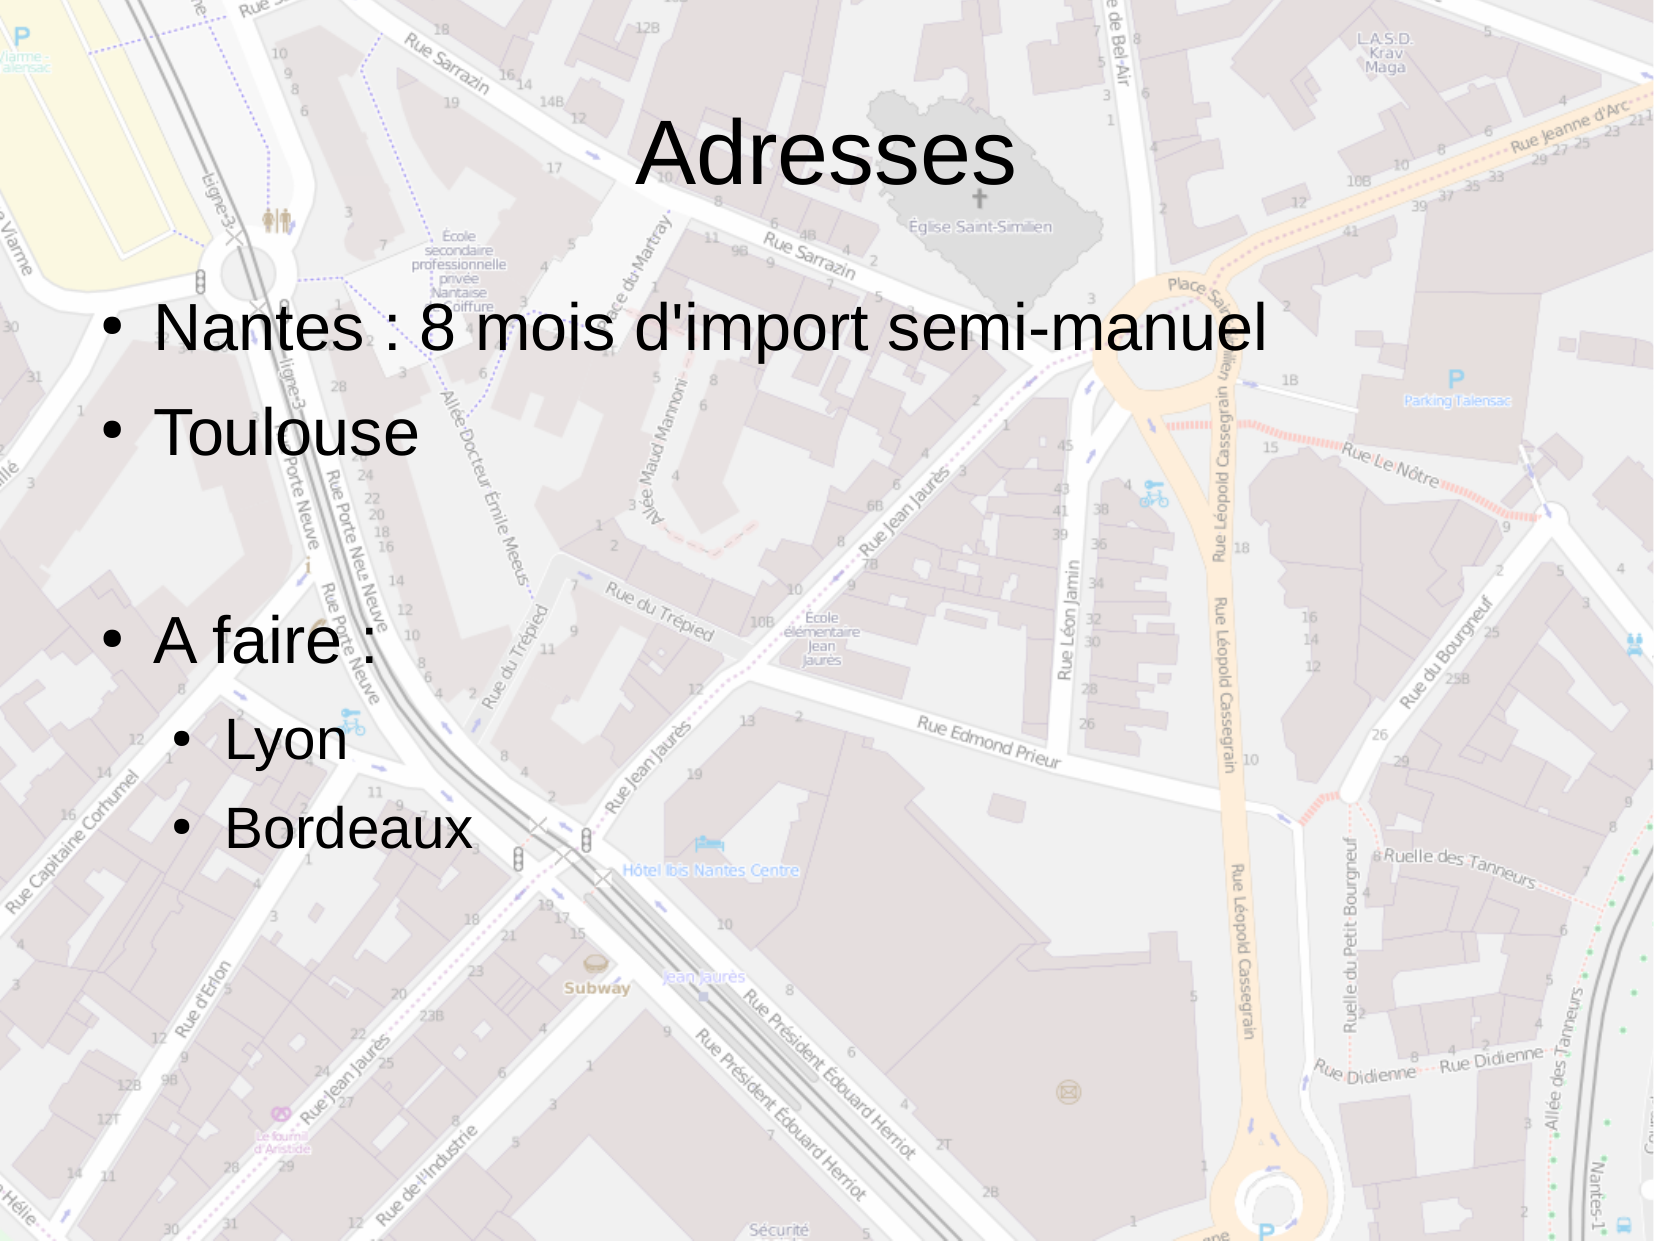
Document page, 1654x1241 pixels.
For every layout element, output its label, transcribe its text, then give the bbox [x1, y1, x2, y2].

text_box [0, 0, 1654, 1241]
title Adresses [82, 49, 1571, 257]
list Nantes : 8 mois d'import semi-manuel Toulouse A faire : Lyon Bordeaux [82, 290, 1571, 1010]
